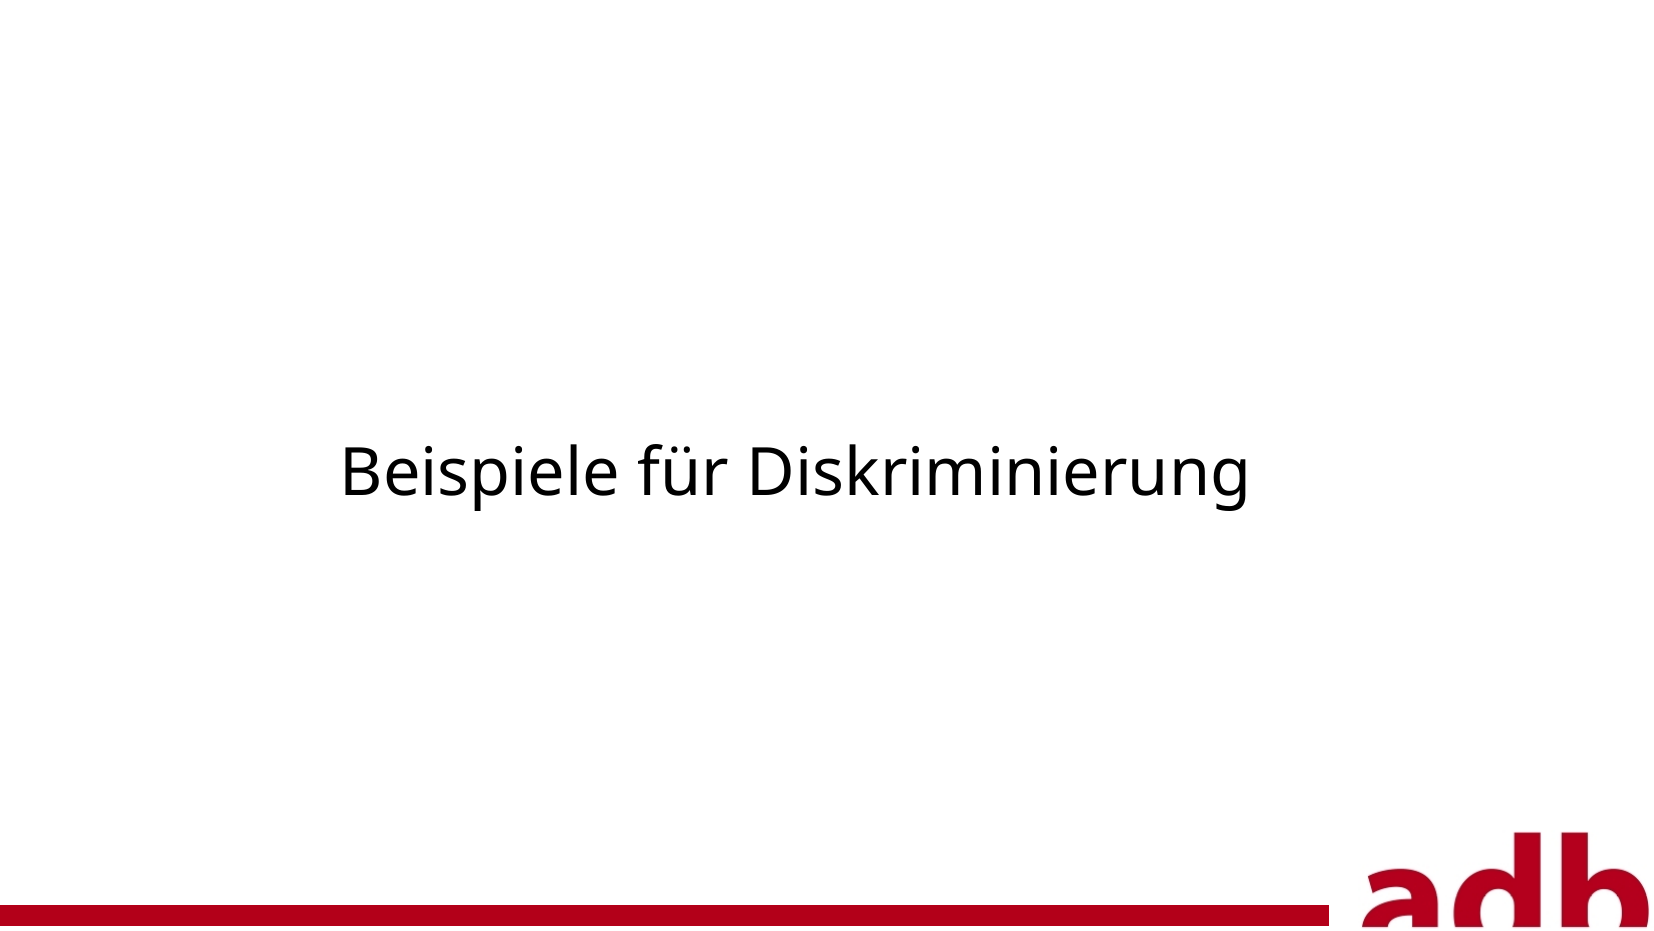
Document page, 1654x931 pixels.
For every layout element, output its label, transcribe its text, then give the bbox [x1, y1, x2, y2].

text_box Beispiele für Diskriminierung [324, 417, 1329, 514]
picture [1358, 830, 1654, 931]
